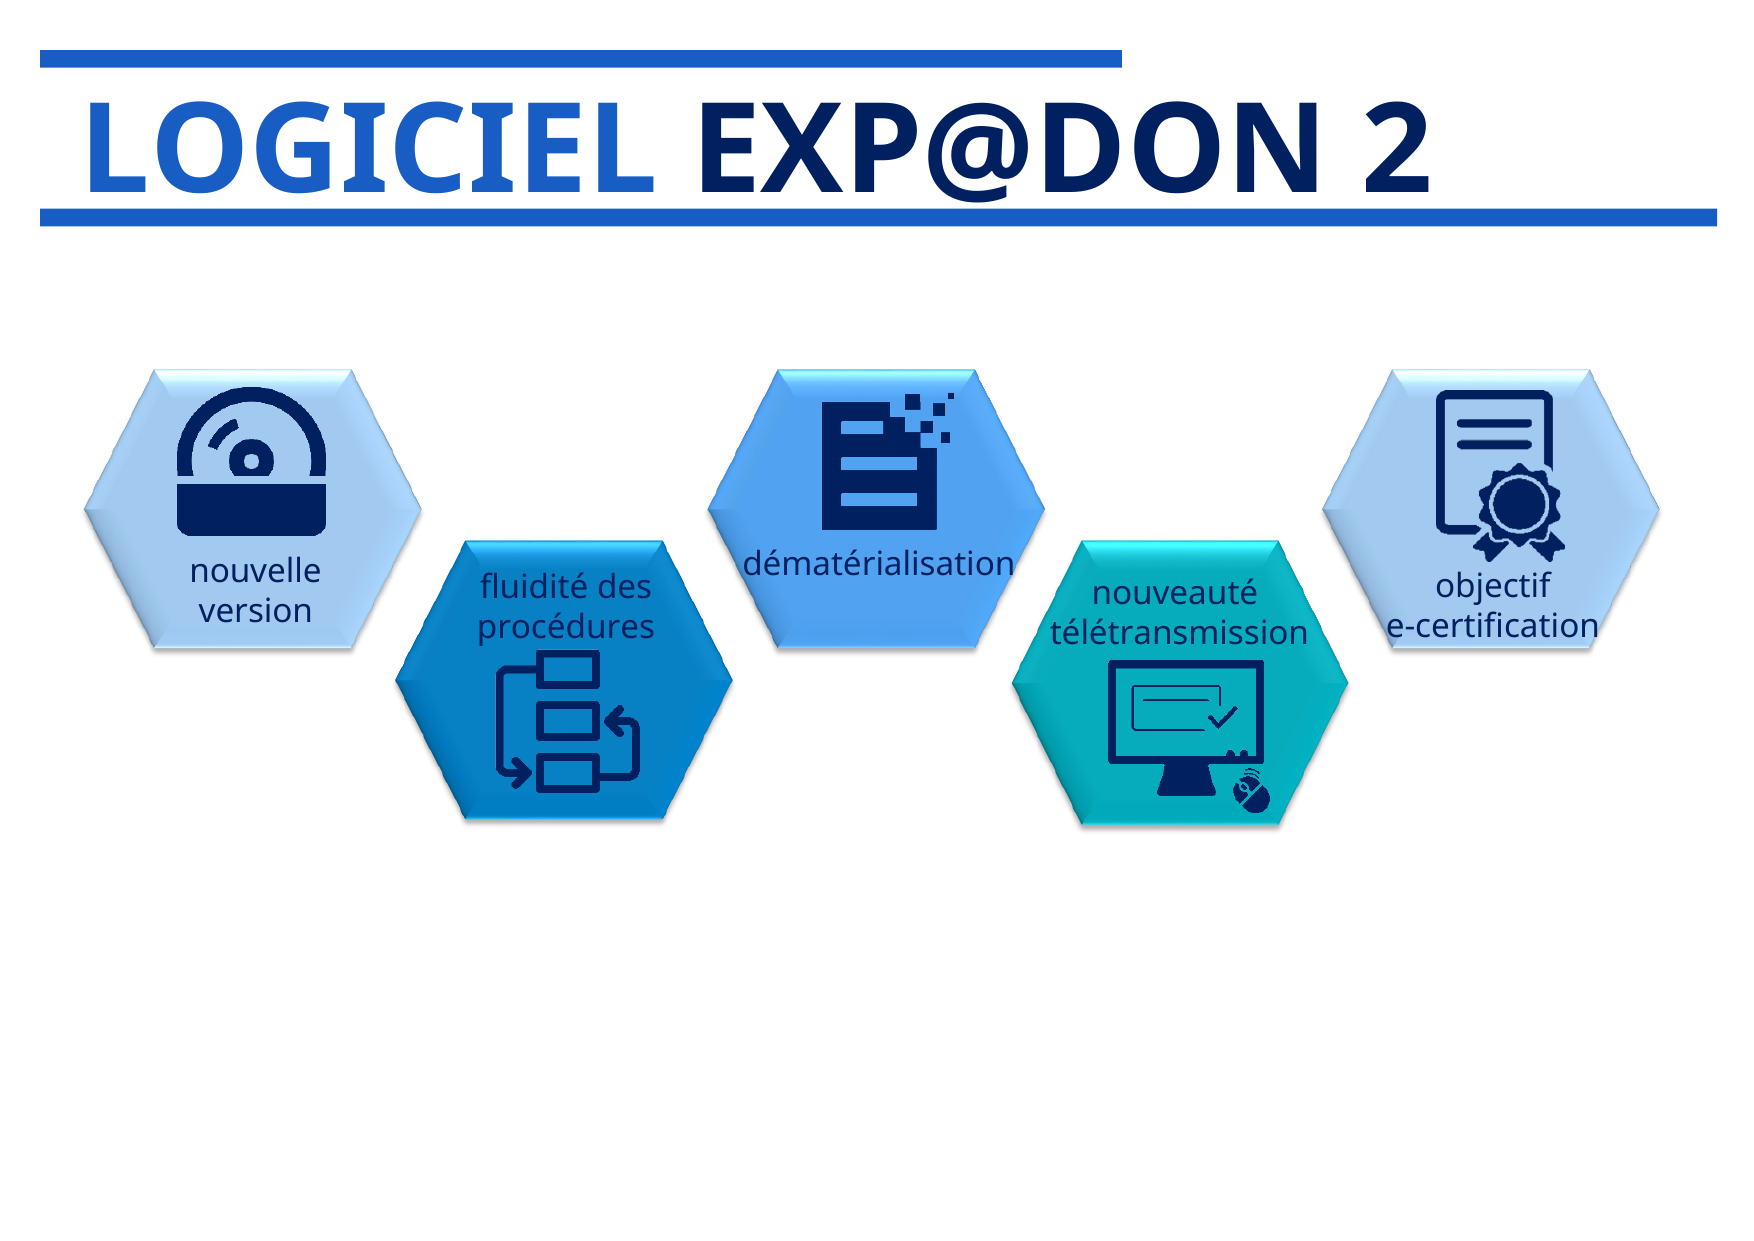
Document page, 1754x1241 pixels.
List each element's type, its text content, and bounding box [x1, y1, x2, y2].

picture [75, 365, 1668, 838]
text_box fluidité des procédures [462, 557, 671, 654]
text_box nouveauté télétransmission [1034, 563, 1313, 659]
text_box dématérialisation [727, 534, 1031, 590]
text_box LOGICIEL EXP@DON 2 [65, 75, 1718, 229]
text_box objectif e-certification [1371, 556, 1616, 653]
text_box nouvelle version [174, 541, 337, 637]
